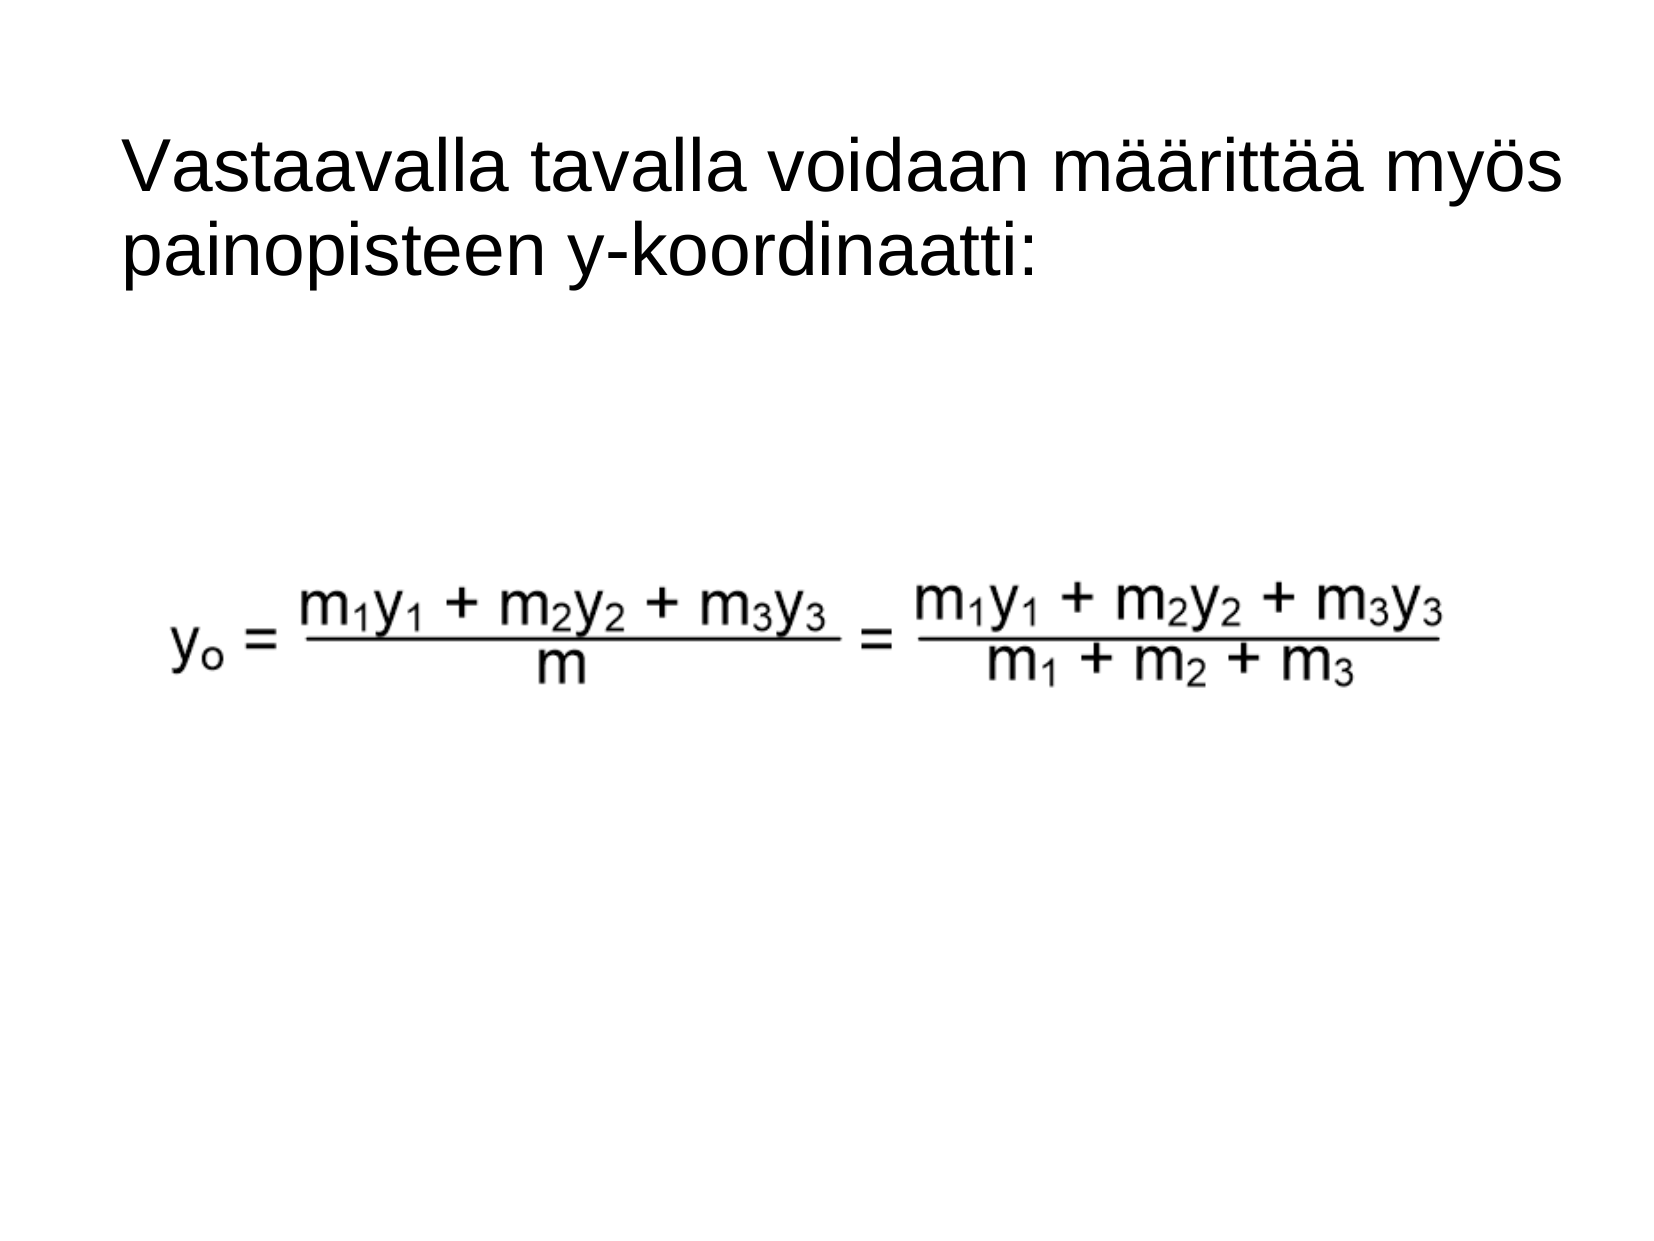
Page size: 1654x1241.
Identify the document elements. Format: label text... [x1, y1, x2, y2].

picture [119, 481, 1548, 745]
text_box Vastaavalla tavalla voidaan määrittää myös painopisteen y-koordinaatti: [106, 117, 1595, 331]
